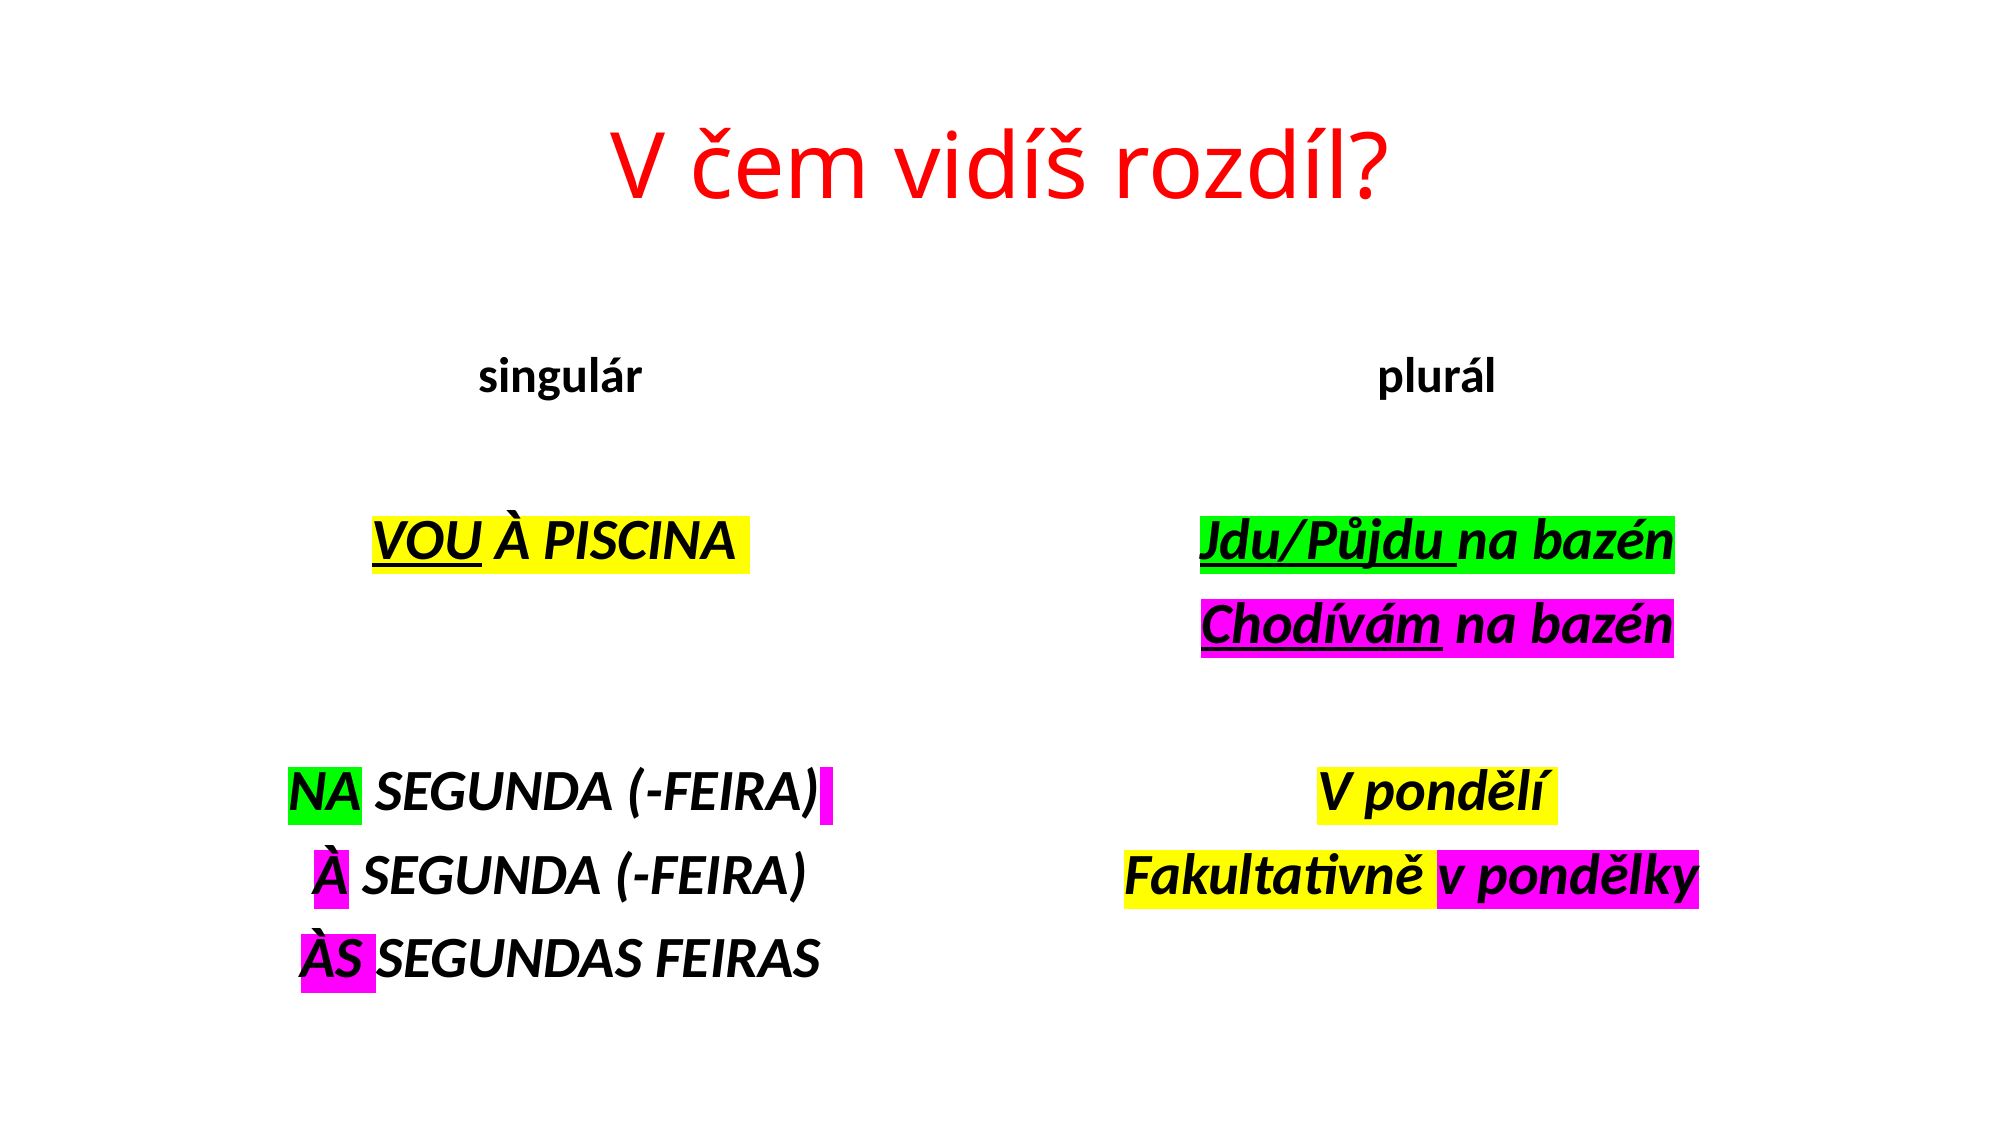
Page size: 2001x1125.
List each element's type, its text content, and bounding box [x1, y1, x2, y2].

list plurál [1012, 275, 1863, 410]
list VOU À PISCINA NA SEGUNDA (-FEIRA) À SEGUNDA (-FEIRA) ÀS SEGUNDAS FEIRAS [137, 410, 984, 1016]
title V čem vidíš rozdíl? [137, 59, 1863, 278]
list singulár [137, 275, 984, 410]
list Jdu/Půjdu na bazén Chodívám na bazén V pondělí Fakultativně v pondělky [1012, 410, 1863, 1016]
